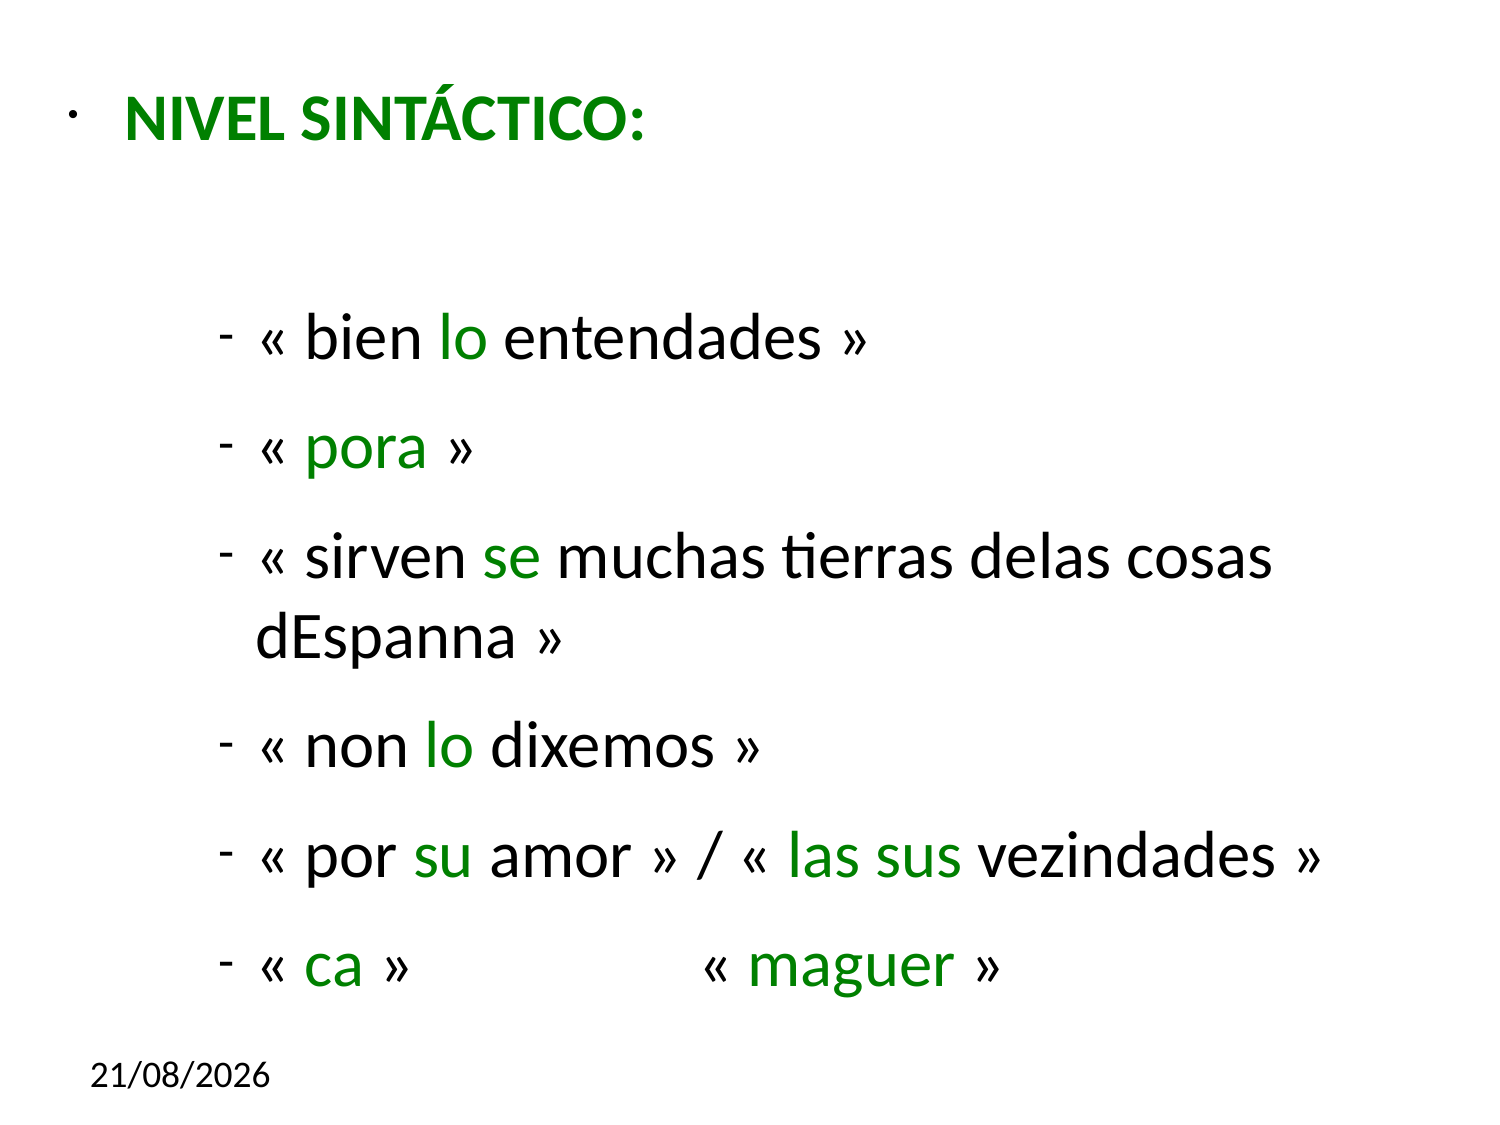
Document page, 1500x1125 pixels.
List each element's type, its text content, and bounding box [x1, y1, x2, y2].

list NIVEL SINTÁCTICO: « bien lo entendades » « pora » « sirven se muchas tierras delas cosas dEspanna » « non lo dixemos » « por su amor » / « las sus vezindades » « ca » « maguer » [53, 66, 1425, 1005]
